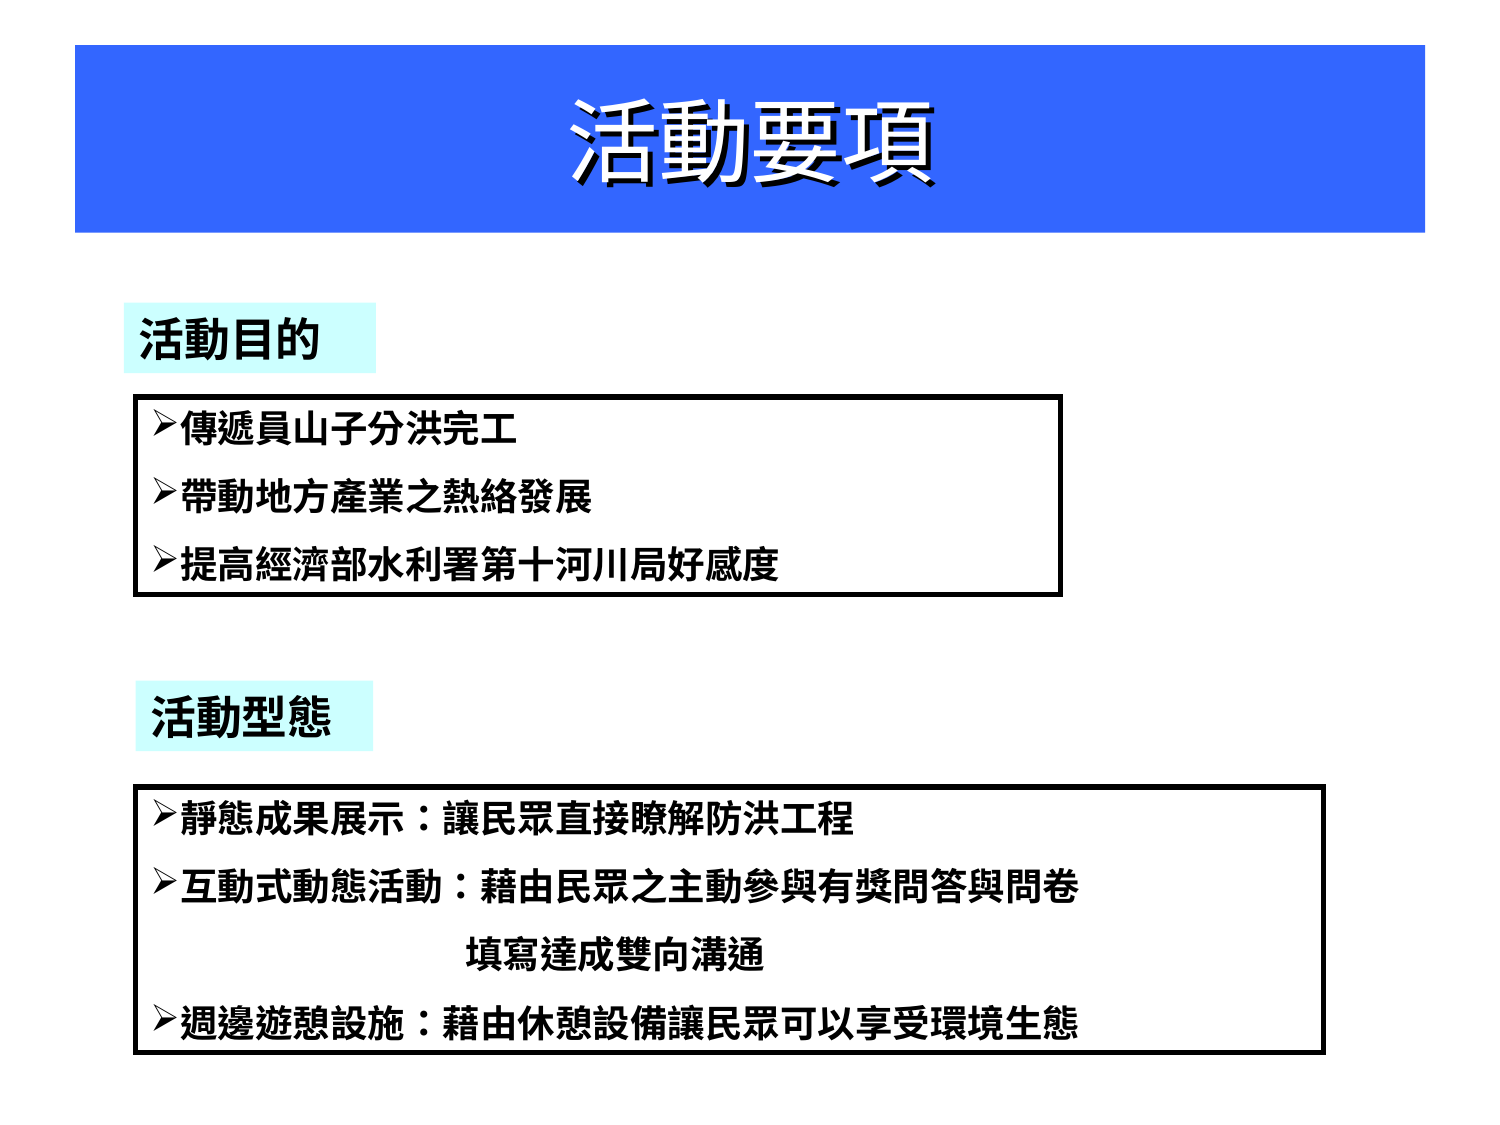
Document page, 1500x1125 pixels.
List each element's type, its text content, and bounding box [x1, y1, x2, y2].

text_box 活動目的 [123, 302, 376, 374]
text_box 傳遞員山子分洪完工 帶動地方產業之熱絡發展 提高經濟部水利署第十河川局好感度 [135, 397, 1061, 595]
text_box 活動型態 [135, 680, 374, 752]
title 活動要項 [75, 45, 1426, 233]
text_box 靜態成果展示：讓民眾直接瞭解防洪工程 互動式動態活動：藉由民眾之主動參與有獎問答與問卷 填寫達成雙向溝通 週邊遊憩設施：藉由休憩設備讓民眾可以享受環境生態 [135, 786, 1324, 1053]
